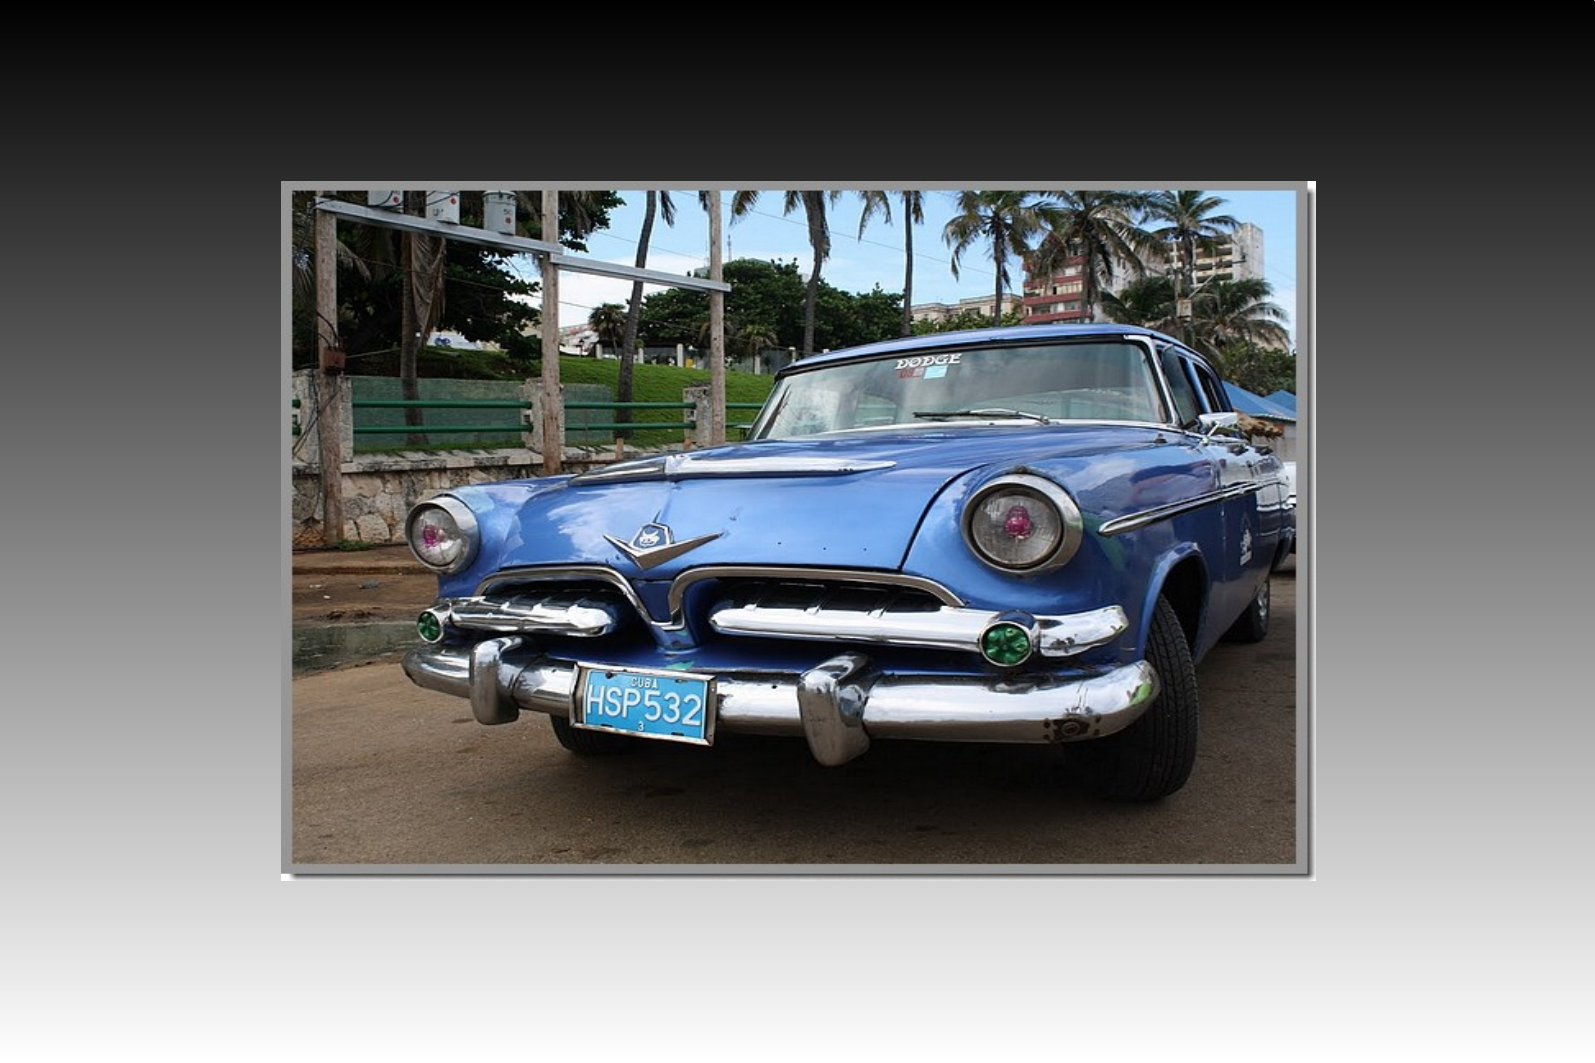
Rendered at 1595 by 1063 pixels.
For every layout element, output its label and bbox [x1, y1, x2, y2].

picture [281, 181, 1316, 881]
